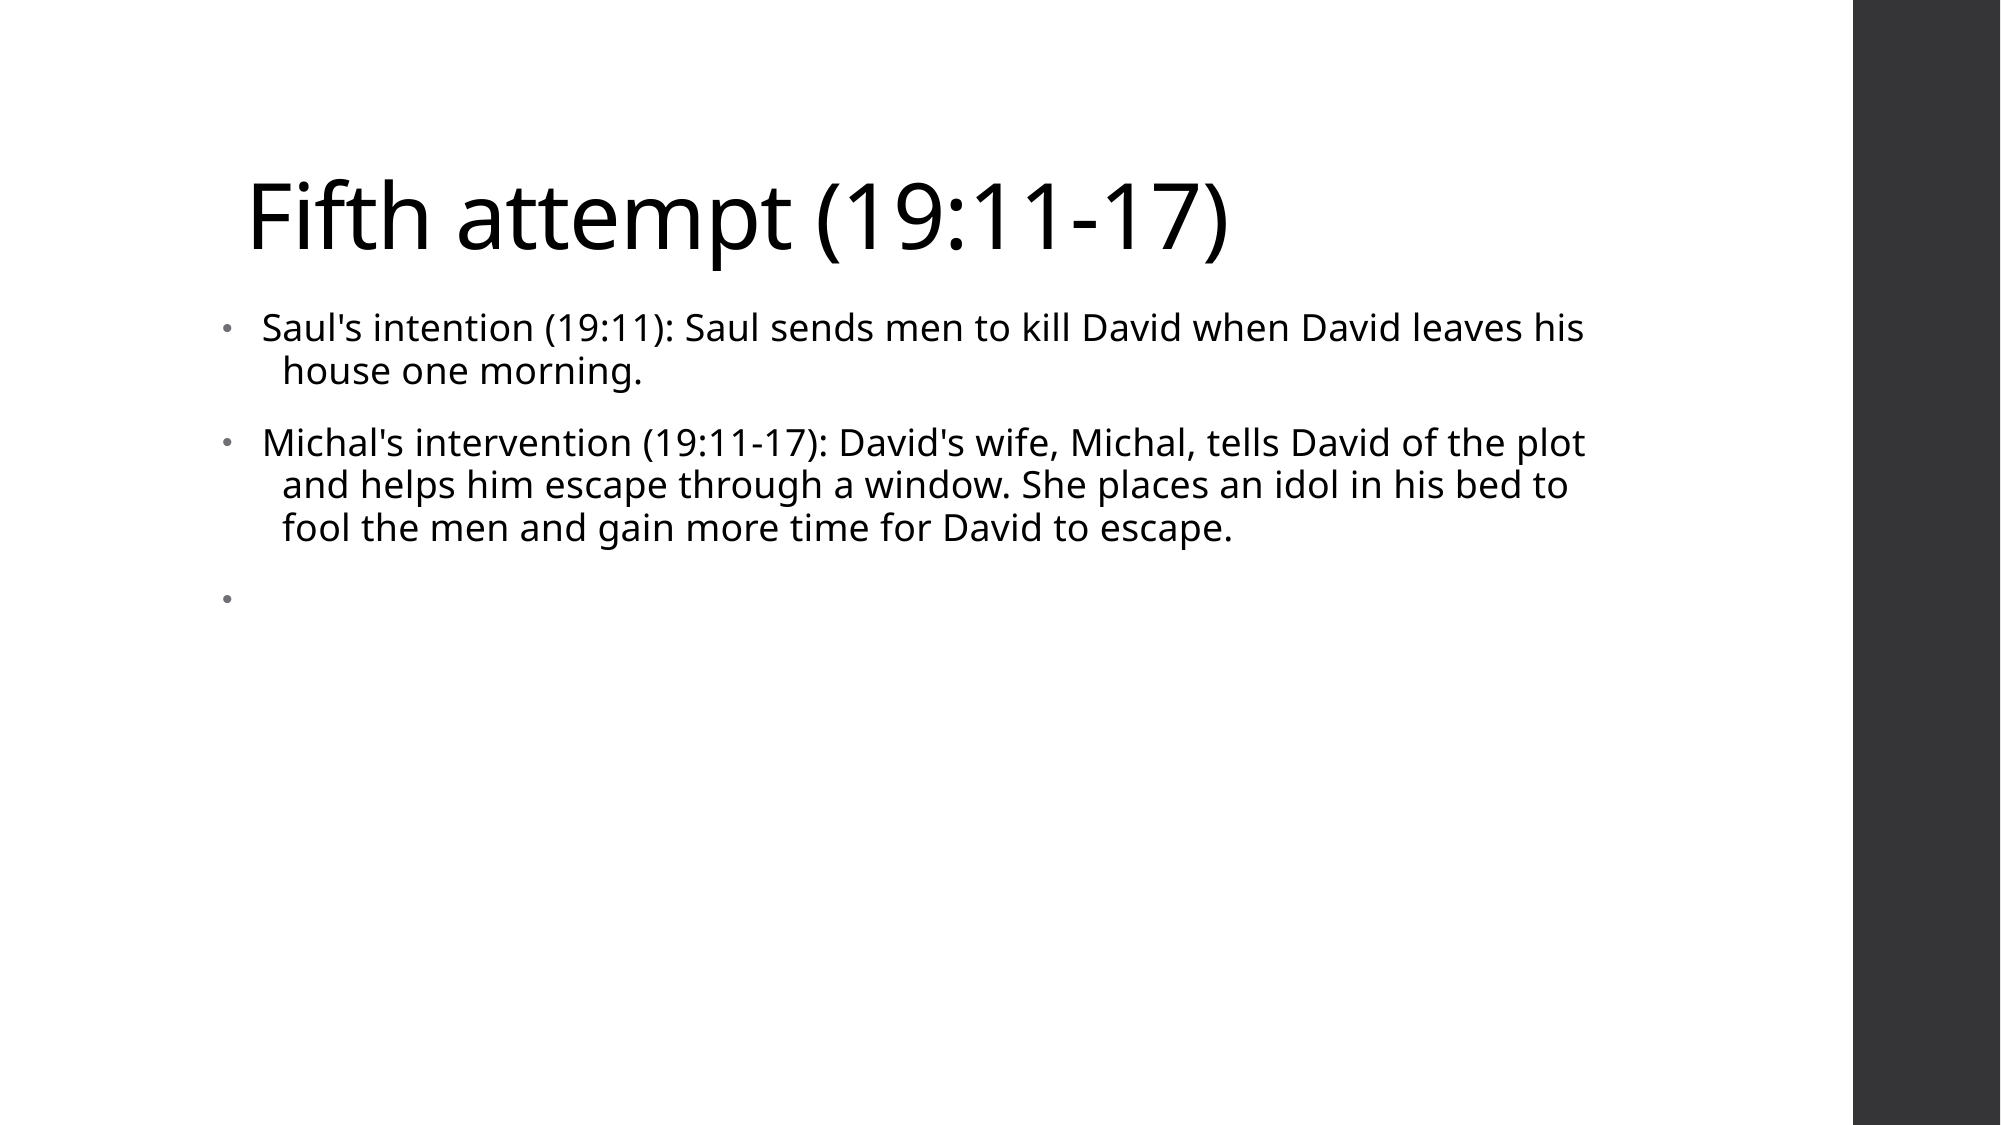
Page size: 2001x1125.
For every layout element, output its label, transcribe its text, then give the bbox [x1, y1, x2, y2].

title Fifth attempt (19:11-17) [206, 60, 1797, 278]
list Saul's intention (19:11): Saul sends men to kill David when David leaves his house one morning. Michal's intervention (19:11-17): David's wife, Michal, tells David of the plot and helps him escape through a window. She places an idol in his bed to fool the men and gain more time for David to escape. [206, 299, 1617, 1014]
